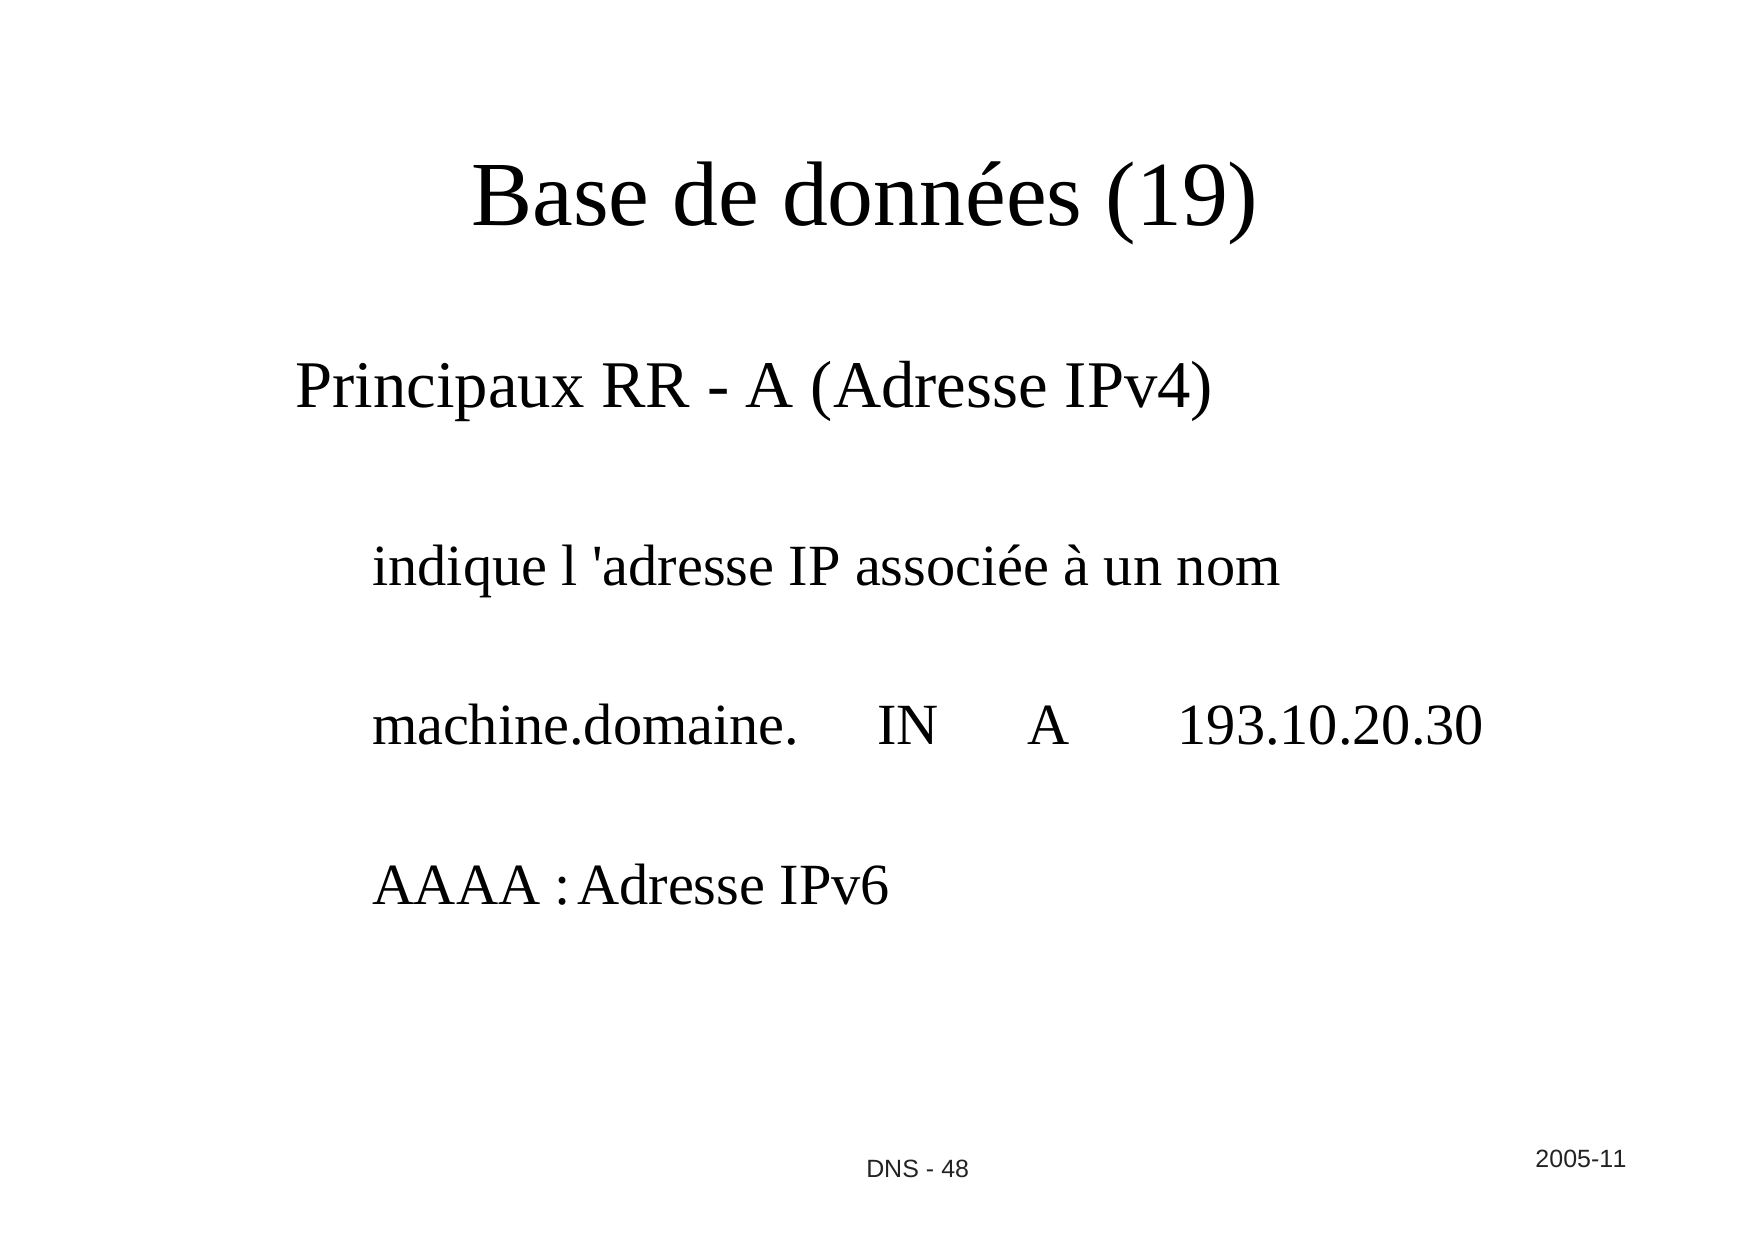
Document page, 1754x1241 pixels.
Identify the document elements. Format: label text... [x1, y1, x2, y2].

list Principaux RR - A (Adresse IPv4) indique l 'adresse IP associée à un nom machine.domaine. IN A 193.10.20.30 AAAA : Adresse IPv6 [262, 340, 1620, 968]
title Base de données (19) [187, 109, 1545, 280]
